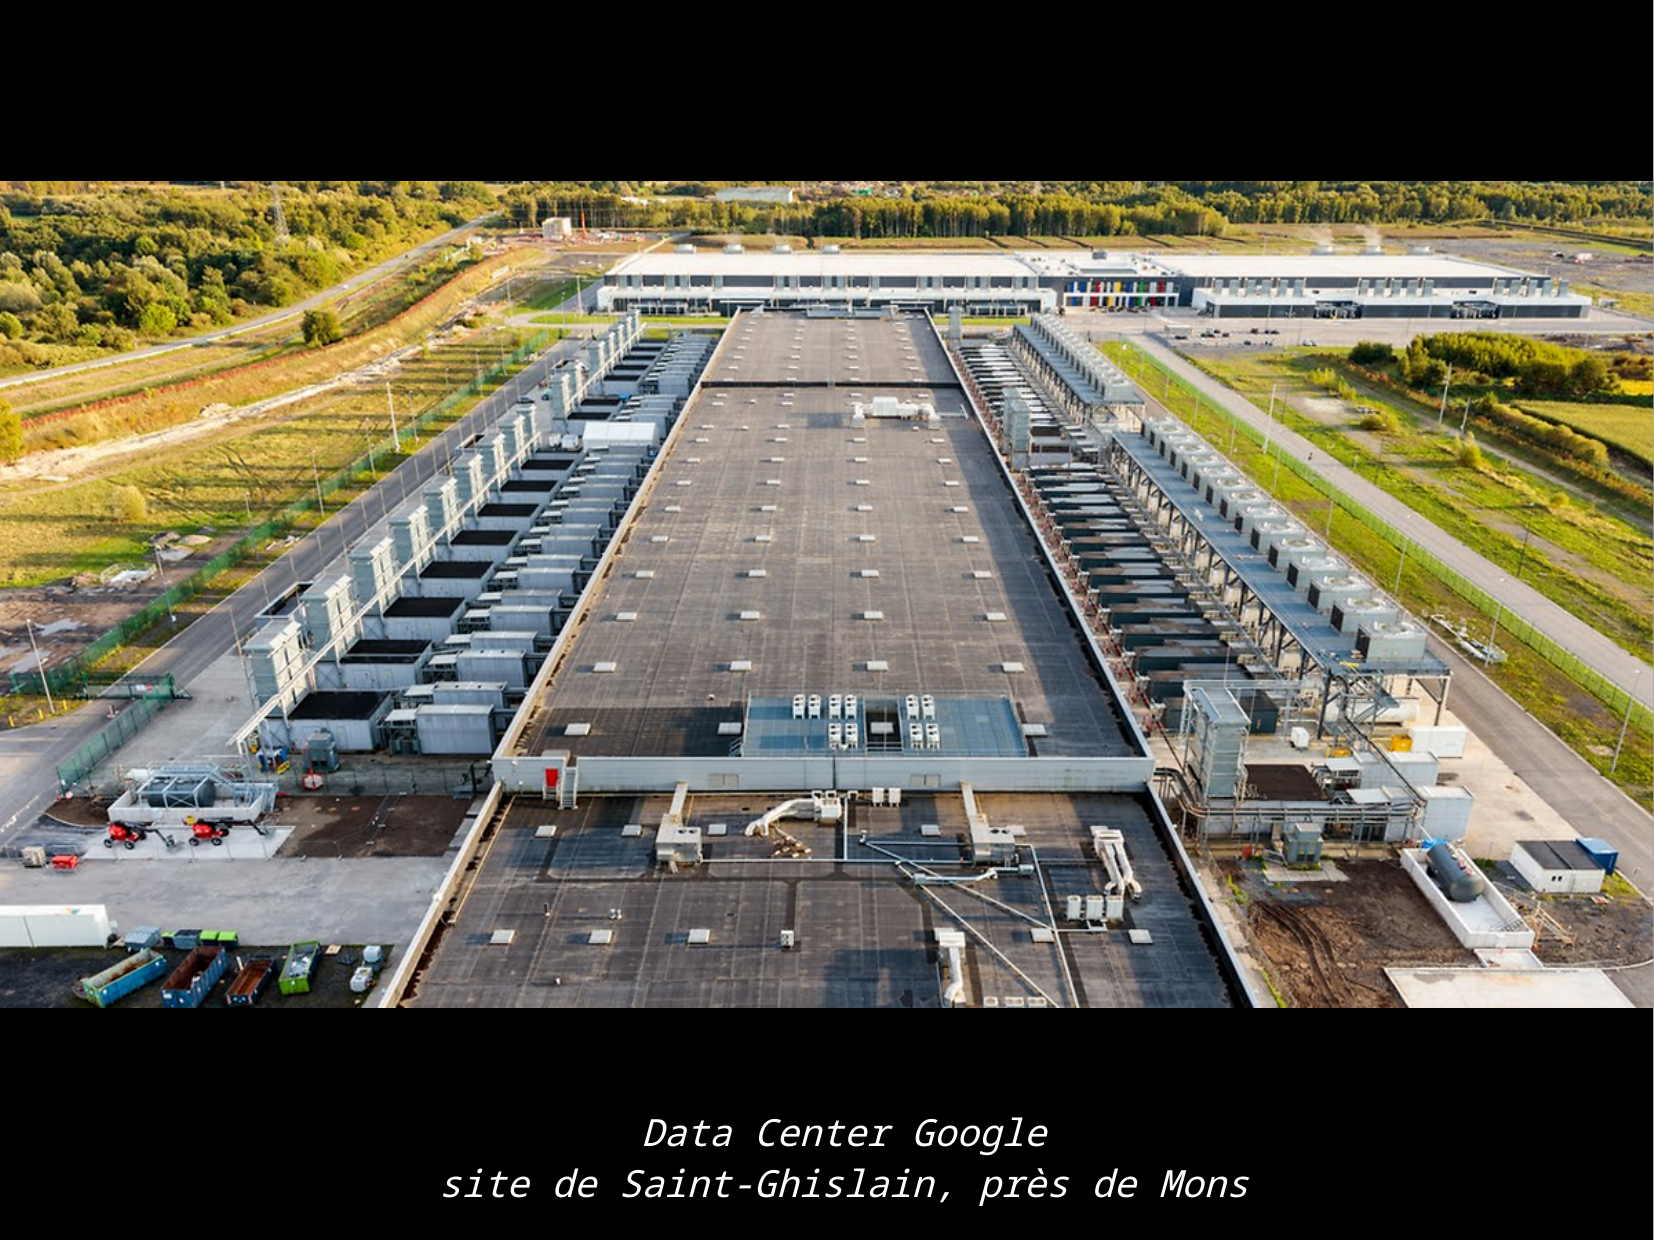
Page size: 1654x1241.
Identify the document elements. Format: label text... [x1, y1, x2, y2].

text_box Data Center Google site de Saint-Ghislain, près de Mons [424, 1099, 1264, 1199]
picture [0, 181, 1654, 1008]
